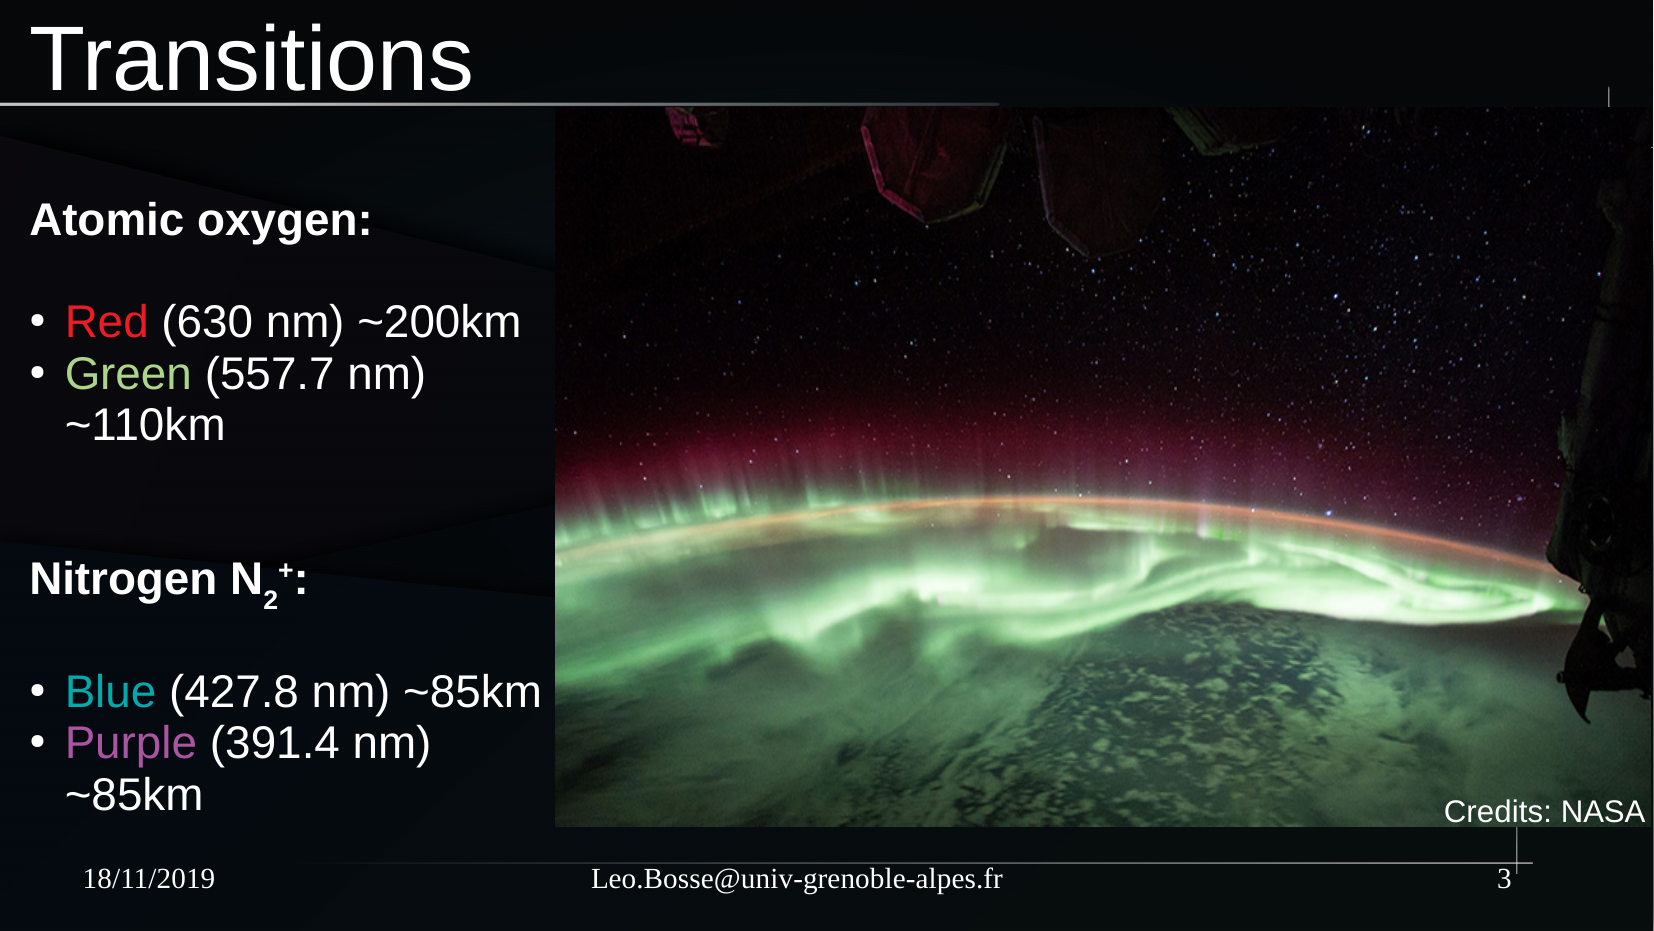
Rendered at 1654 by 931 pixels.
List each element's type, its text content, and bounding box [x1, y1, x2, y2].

picture [0, 0, 1654, 931]
text_box Credits: NASA [1429, 787, 1654, 839]
text_box Transitions Atomic oxygen: Red (630 nm) ~200km Green (557.7 nm) ~110km Nitrogen N2+: Blue (427.8 nm) ~85km Purple (391.4 nm) ~85km [14, 0, 591, 912]
